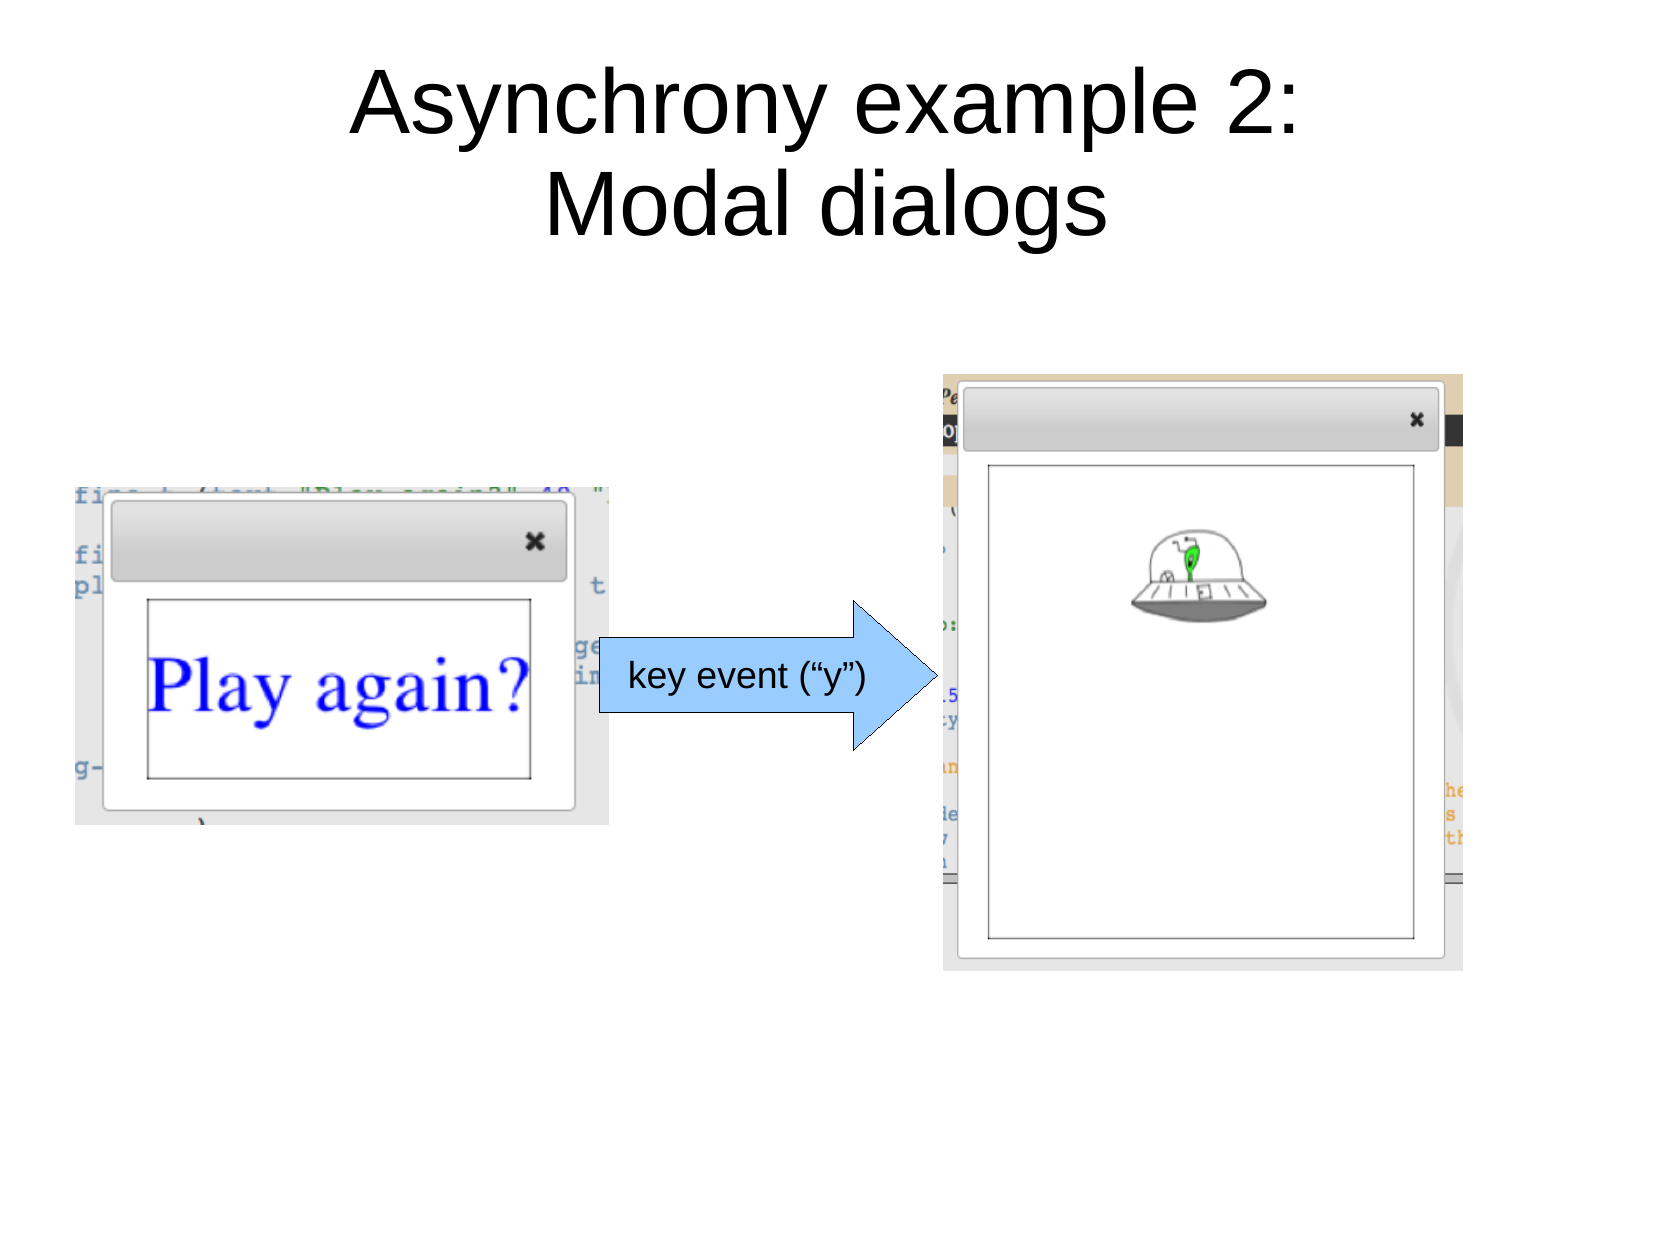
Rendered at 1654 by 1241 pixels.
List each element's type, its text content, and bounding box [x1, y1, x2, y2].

picture [943, 374, 1463, 971]
picture [75, 487, 609, 826]
text_box key event (“y”) [599, 600, 938, 751]
title Asynchrony example 2: Modal dialogs [82, 49, 1571, 257]
